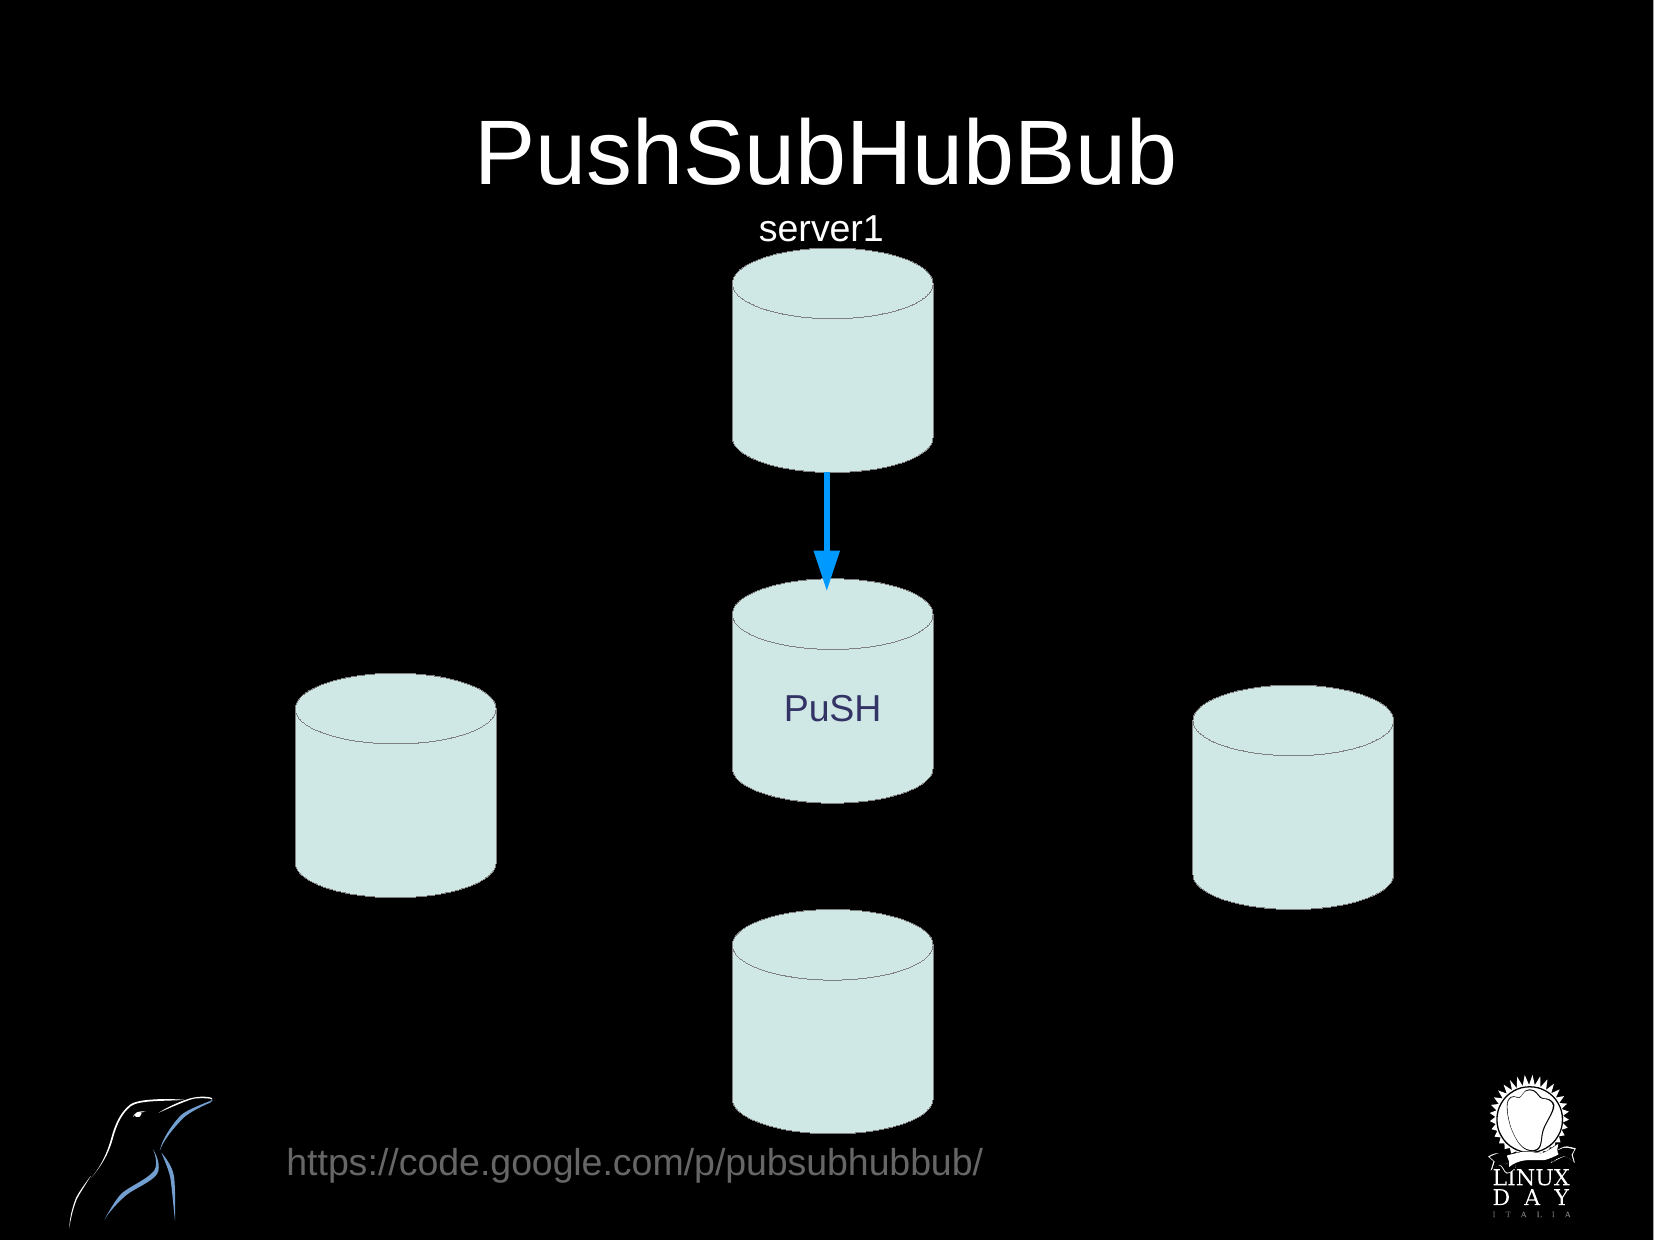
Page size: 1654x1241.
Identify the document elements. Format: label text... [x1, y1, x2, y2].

text_box [295, 673, 497, 898]
text_box [732, 257, 934, 473]
text_box server1 [744, 199, 970, 257]
text_box [1192, 685, 1394, 910]
text_box PuSH [732, 578, 934, 804]
text_box https://code.google.com/p/pubsubhubbub/ [271, 1133, 1441, 1191]
text_box [732, 909, 934, 1134]
title PushSubHubBub [82, 49, 1571, 257]
